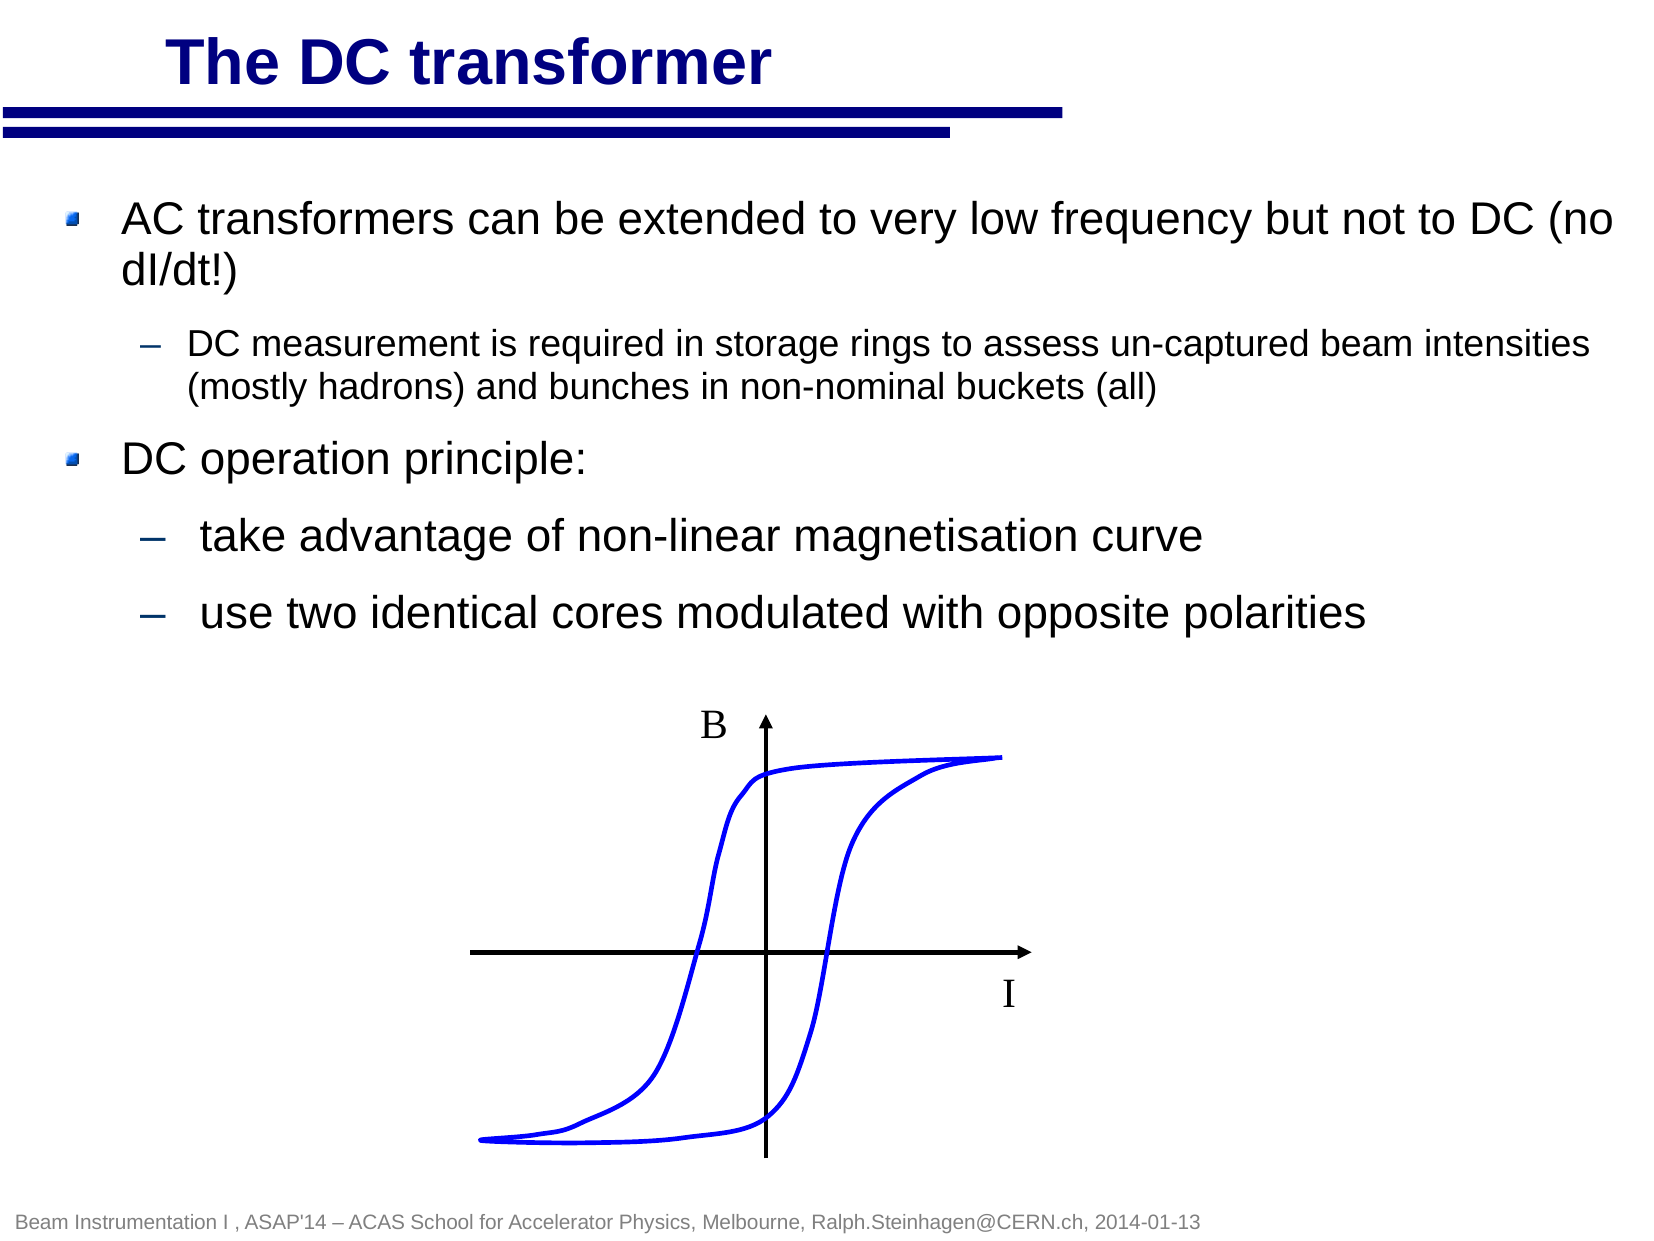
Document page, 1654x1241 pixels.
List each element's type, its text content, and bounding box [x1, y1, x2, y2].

title The DC transformer [165, 0, 1323, 124]
list AC transformers can be extended to very low frequency but not to DC (no dI/dt!) DC measurement is required in storage rings to assess un-captured beam intensities (mostly hadrons) and bunches in non-nominal buckets (all) DC operation principle: take advantage of non-linear magnetisation curve use two identical cores modulated with opposite polarities [65, 192, 1628, 1205]
